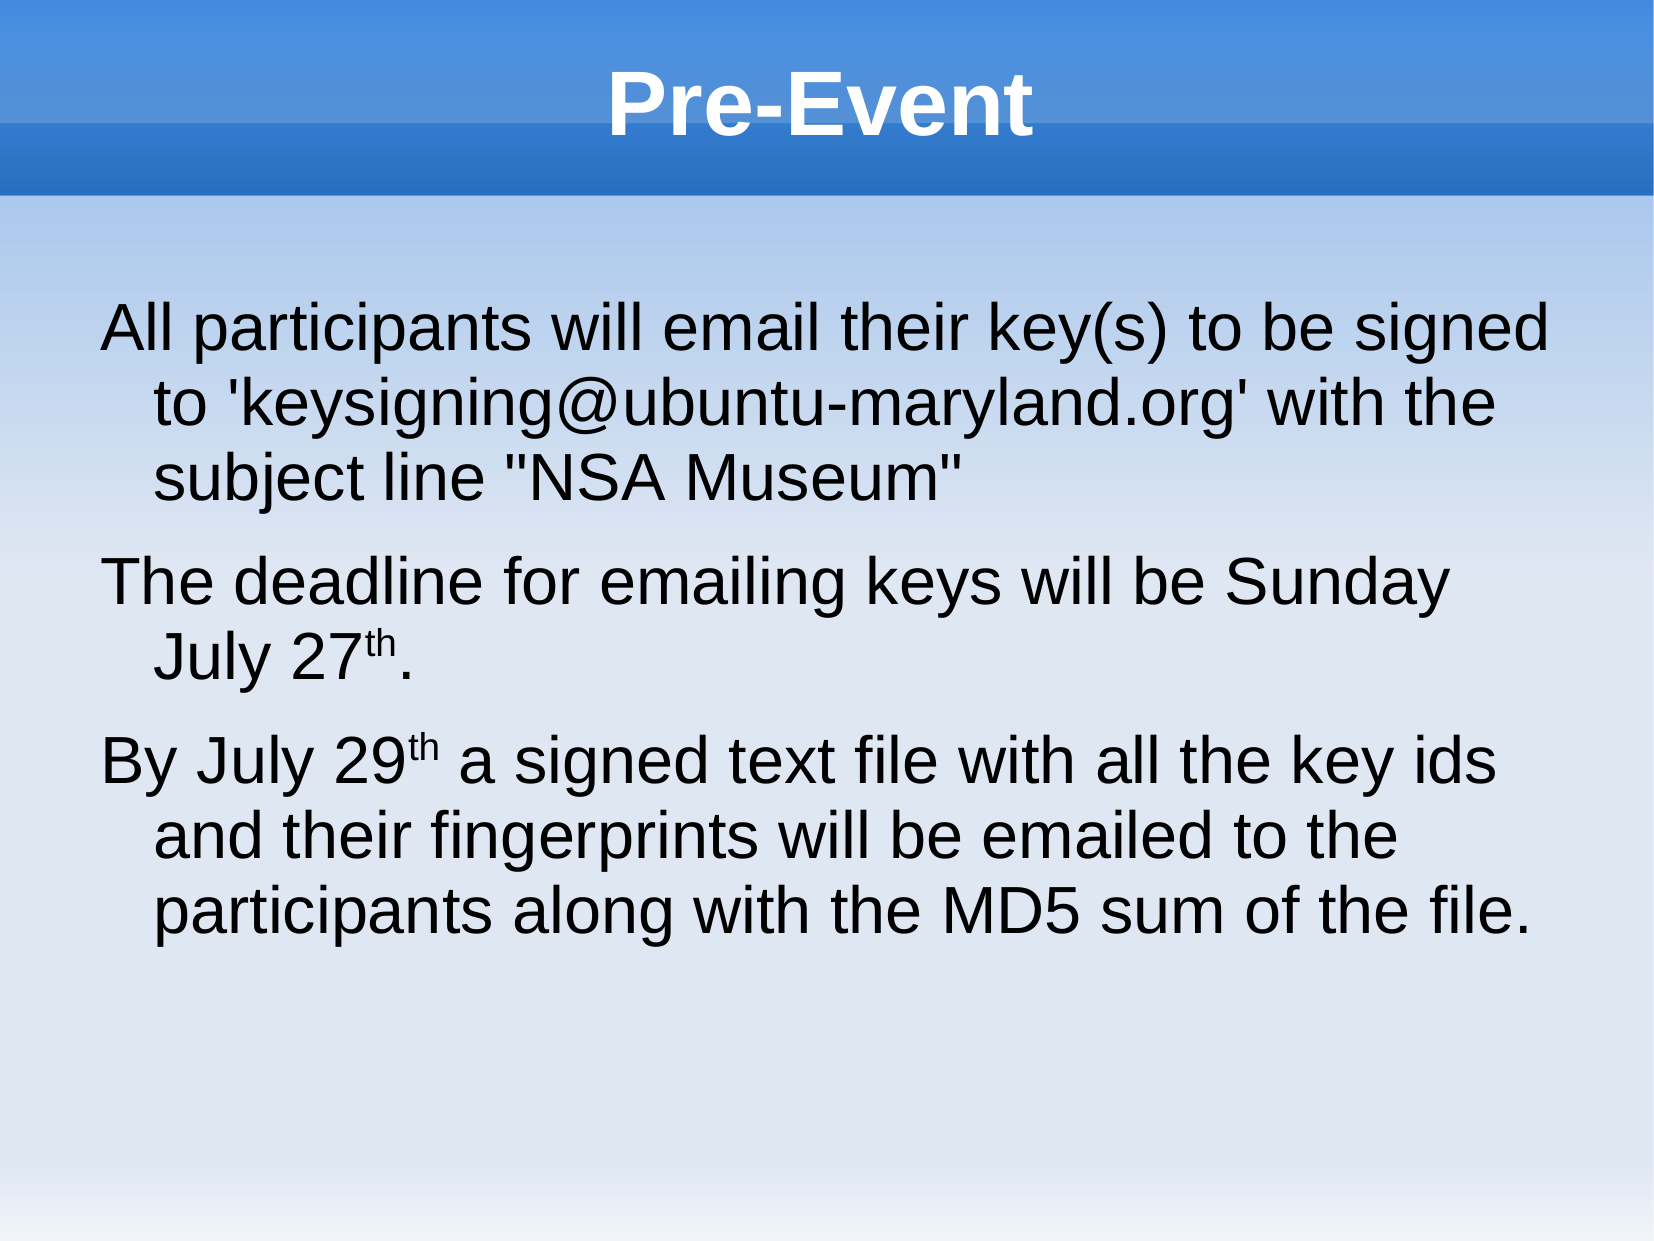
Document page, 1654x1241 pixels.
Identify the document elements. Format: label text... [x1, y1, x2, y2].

picture [0, 0, 1654, 1241]
list All participants will email their key(s) to be signed to 'keysigning@ubuntu-maryland.org' with the subject line "NSA Museum" The deadline for emailing keys will be Sunday July 27th. By July 29th a signed text file with all the key ids and their fingerprints will be emailed to the participants along with the MD5 sum of the file. [82, 290, 1571, 1094]
title Pre-Event [76, 7, 1565, 200]
